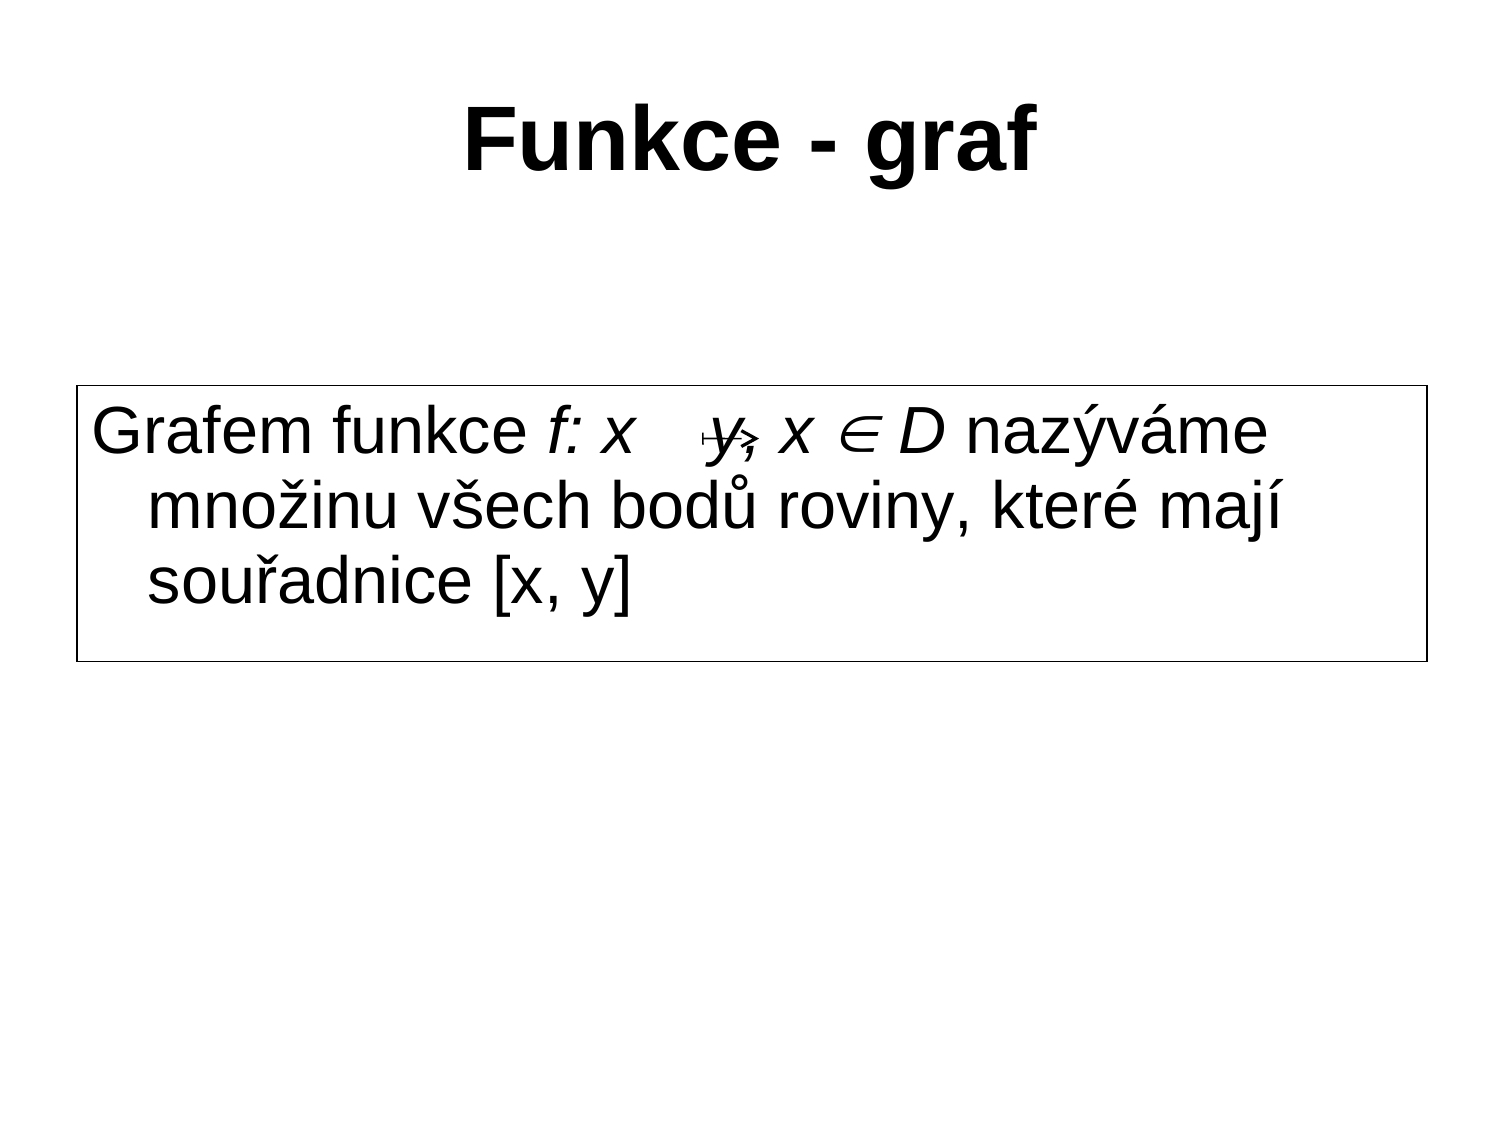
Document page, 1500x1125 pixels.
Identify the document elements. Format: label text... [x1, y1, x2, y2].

list Grafem funkce f: x y, x  D nazýváme množinu všech bodů roviny, které mají souřadnice [x, y] [76, 385, 1427, 662]
title Funkce - graf [75, 45, 1426, 233]
